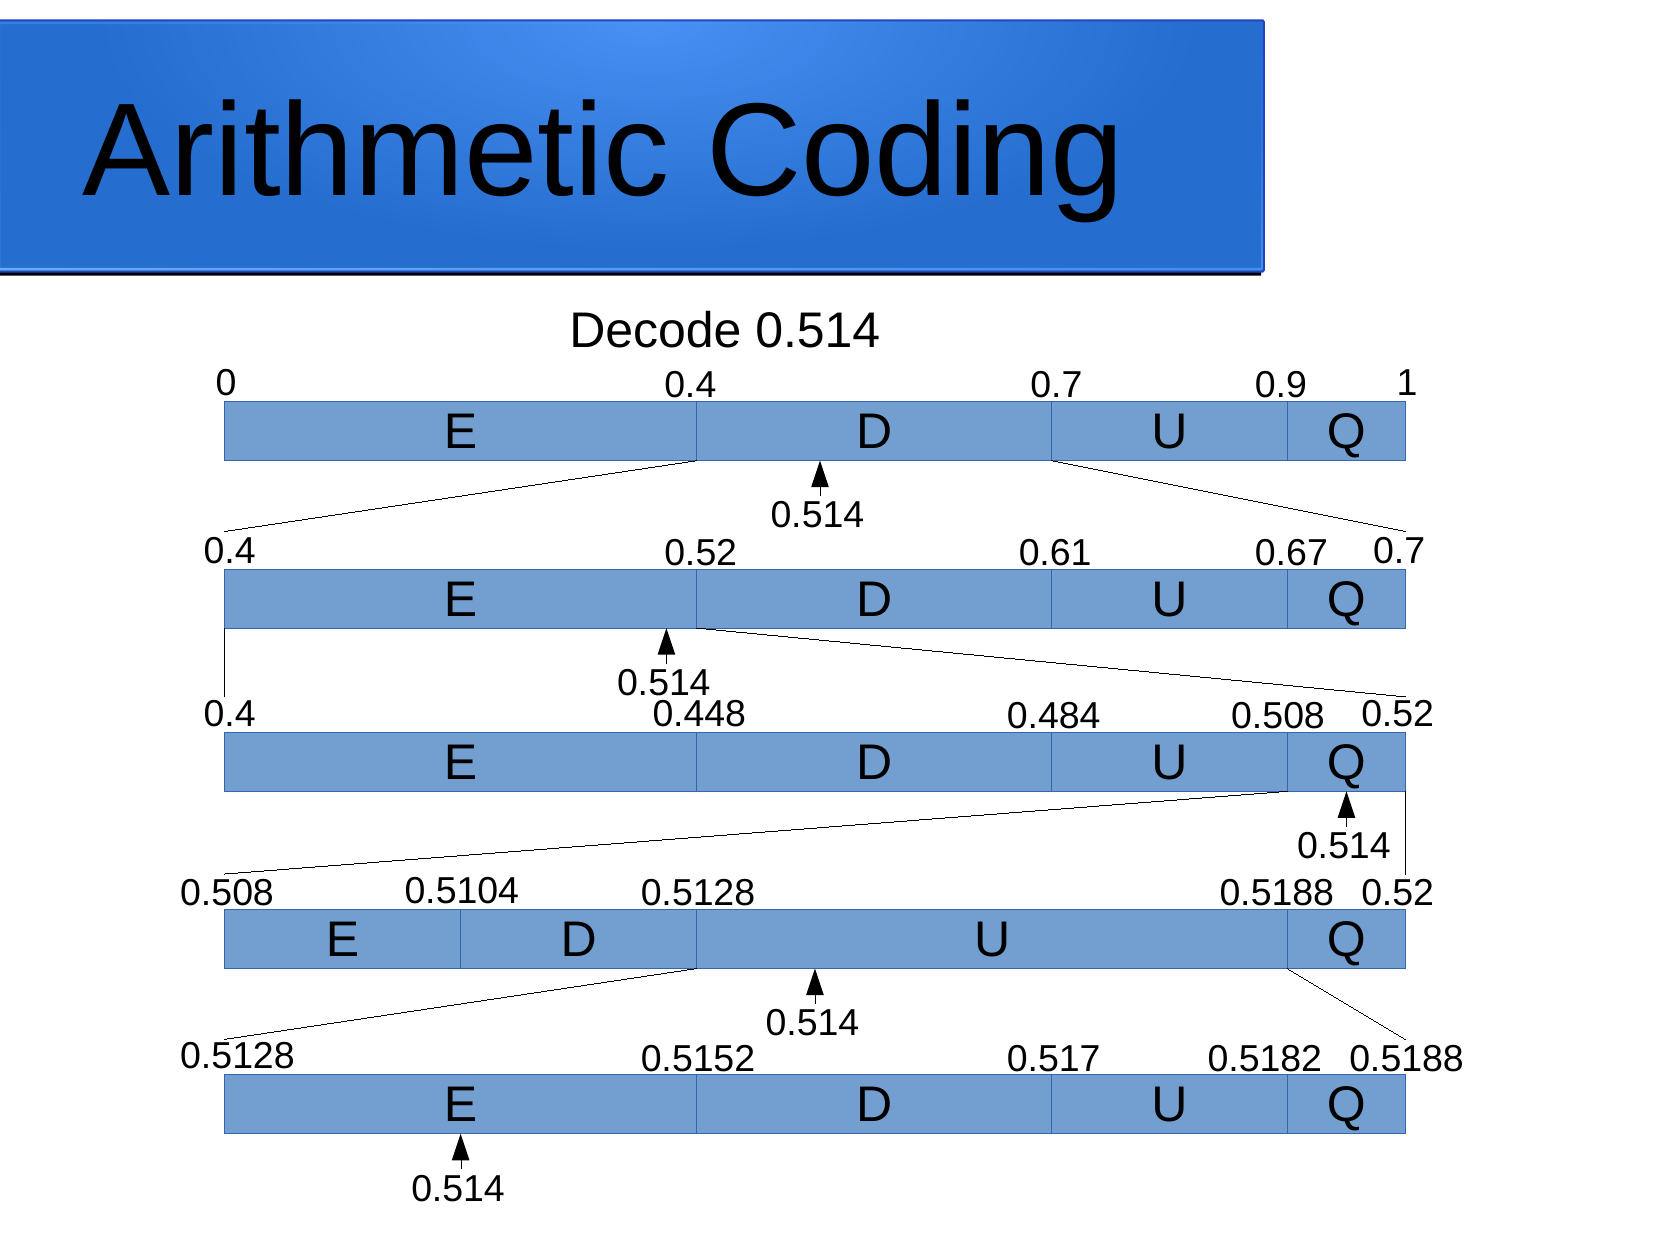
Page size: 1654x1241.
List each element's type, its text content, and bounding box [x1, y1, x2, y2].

text_box E [224, 401, 696, 461]
text_box 0.5152 [625, 1029, 780, 1087]
text_box E [224, 909, 460, 969]
text_box E [224, 1074, 696, 1134]
text_box 0.5128 [165, 1027, 319, 1085]
text_box 0.5188 [1334, 1029, 1489, 1087]
text_box 0.52 [1346, 685, 1453, 742]
text_box Decode 0.514 [554, 295, 896, 367]
text_box 0.7 [1358, 521, 1441, 579]
text_box 0.5188 [1204, 864, 1346, 922]
text_box D [696, 732, 1051, 792]
text_box Q [1287, 569, 1406, 629]
text_box 0.514 [602, 653, 726, 711]
text_box U [696, 909, 1287, 969]
text_box E [224, 732, 696, 792]
text_box D [696, 1074, 1051, 1134]
text_box D [696, 569, 1051, 629]
text_box 0.514 [750, 994, 875, 1052]
text_box Q [1287, 922, 1406, 969]
text_box E [224, 569, 696, 629]
text_box U [1051, 1074, 1287, 1134]
text_box 0.484 [992, 687, 1123, 745]
text_box Q [1287, 742, 1406, 792]
text_box 0.508 [165, 864, 296, 922]
text_box 0.7 [1015, 356, 1099, 414]
text_box 0.5104 [389, 862, 544, 920]
text_box Q [1287, 1087, 1406, 1134]
text_box Q [1333, 585, 1358, 613]
text_box Q [1287, 401, 1406, 461]
text_box 0.61 [1003, 524, 1111, 581]
text_box 0.4 [649, 367, 733, 414]
text_box 0 [200, 354, 249, 412]
text_box U [1051, 732, 1287, 792]
text_box 0.5128 [625, 864, 780, 922]
text_box 0.514 [396, 1159, 520, 1217]
text_box 0.4 [188, 685, 272, 742]
title Arithmetic Coding [82, 47, 1235, 252]
text_box 0.514 [755, 486, 880, 544]
text_box Q [1333, 1090, 1358, 1118]
text_box 0.9 [1240, 356, 1323, 414]
text_box 0.5182 [1192, 1029, 1334, 1087]
text_box Q [1333, 925, 1358, 953]
text_box 0.448 [637, 685, 768, 742]
text_box U [1051, 401, 1287, 461]
text_box Q [1333, 748, 1358, 776]
text_box 0.67 [1240, 524, 1347, 581]
text_box 0.514 [1282, 817, 1406, 875]
text_box D [696, 401, 1051, 461]
text_box 0.52 [1346, 864, 1453, 922]
text_box 0.4 [188, 521, 272, 579]
text_box 0.52 [649, 524, 756, 581]
text_box 0.508 [1216, 687, 1347, 745]
text_box U [1051, 569, 1287, 629]
text_box D [460, 909, 696, 969]
text_box 0.517 [992, 1029, 1123, 1087]
text_box 1 [1381, 354, 1430, 412]
